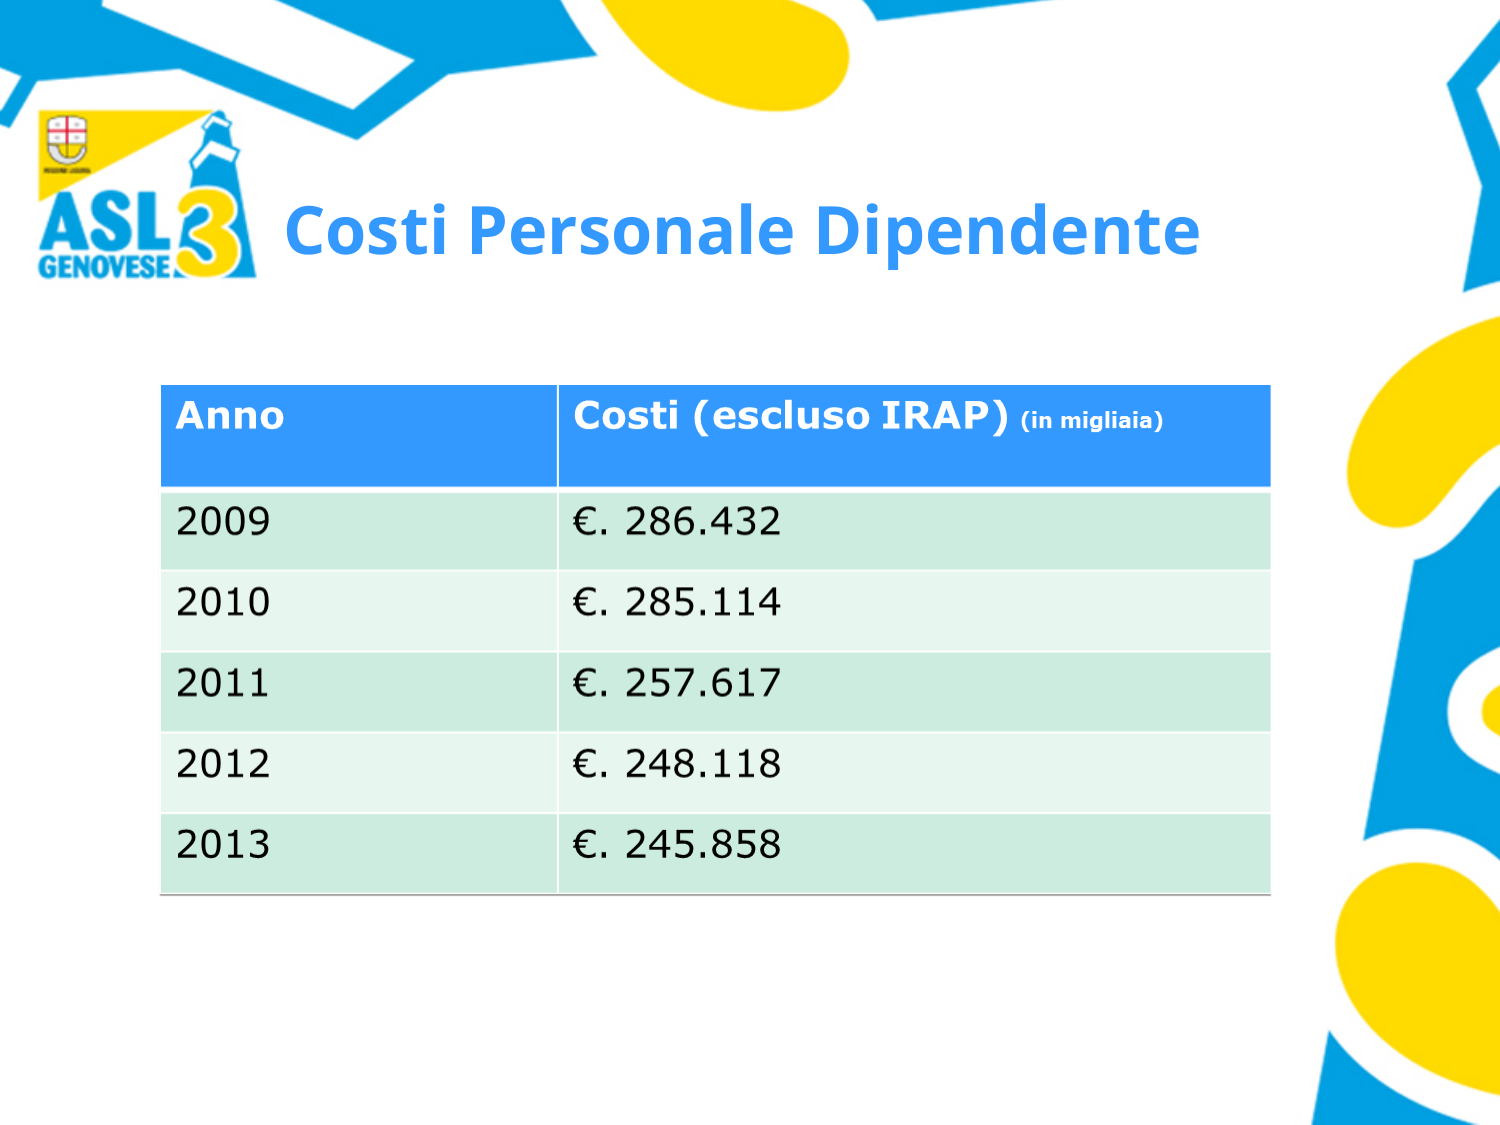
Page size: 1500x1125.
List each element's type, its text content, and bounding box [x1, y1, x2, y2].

picture [151, 380, 1272, 895]
text_box Costi Personale Dipendente [268, 157, 1268, 298]
